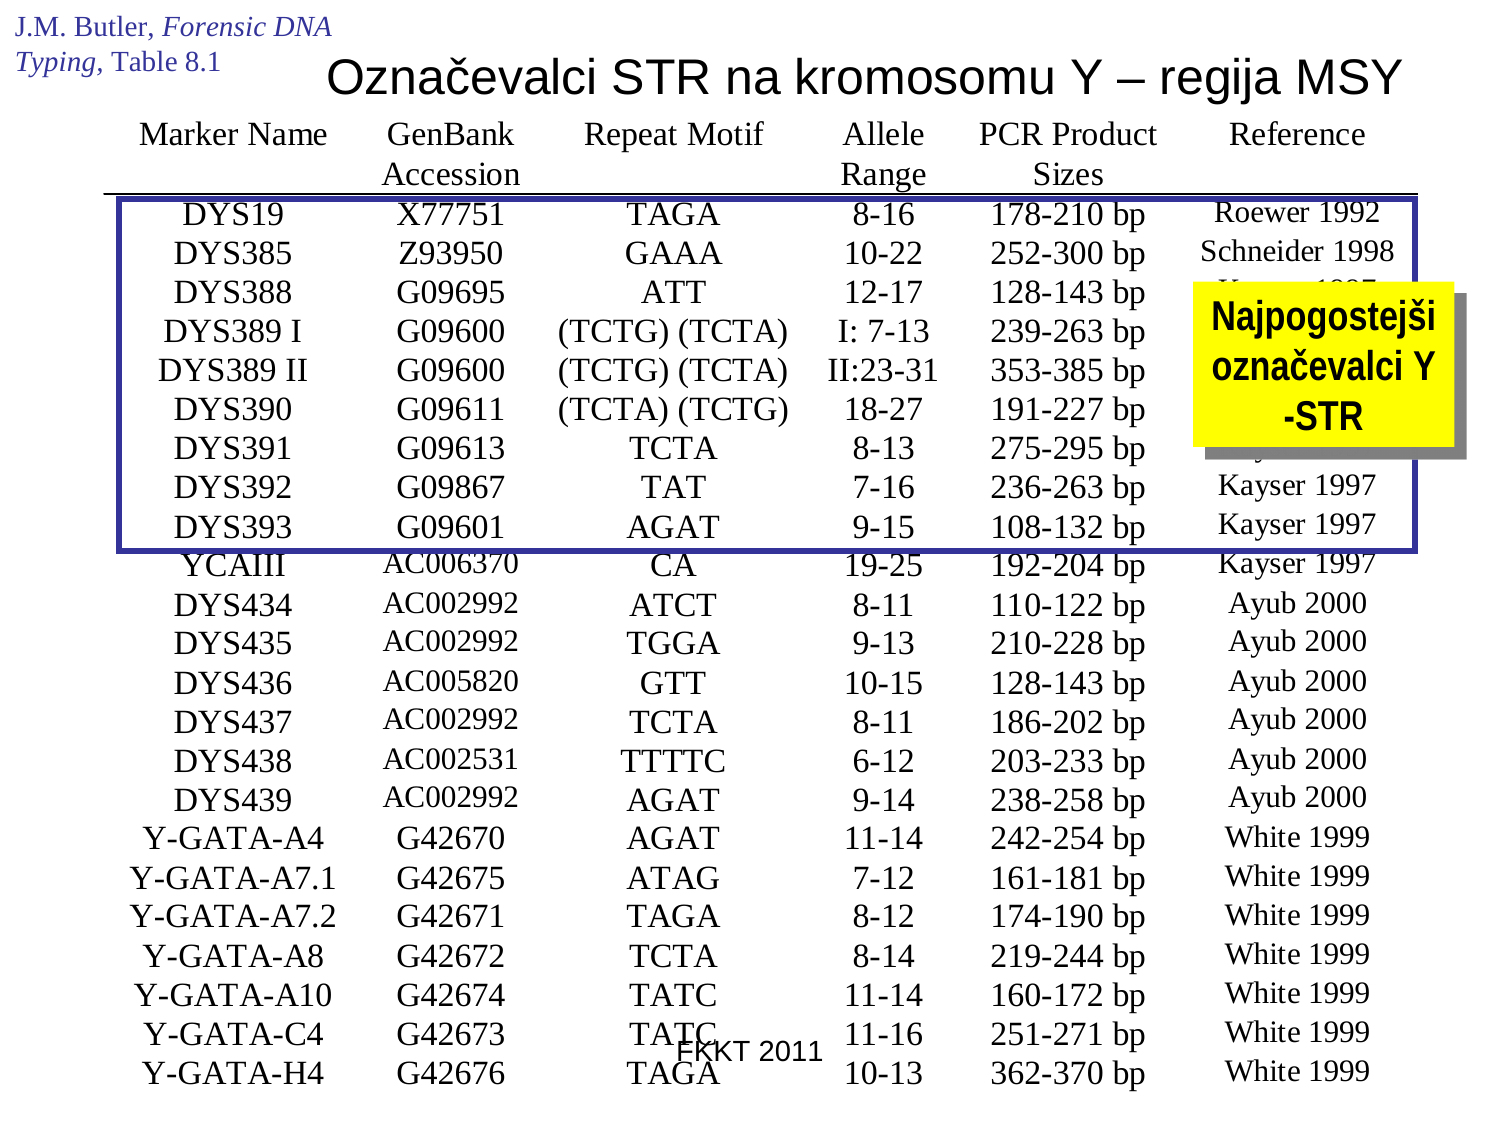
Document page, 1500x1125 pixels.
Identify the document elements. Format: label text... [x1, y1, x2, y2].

text_box Najpogostejši označevalci Y -STR [1193, 281, 1455, 447]
chart [122, 202, 1412, 548]
text_box Označevalci STR na kromosomu Y – regija MSY [306, 36, 1424, 113]
text_box J.M. Butler, Forensic DNA Typing, Table 8.1 [0, 0, 415, 86]
chart [103, 115, 1420, 1125]
